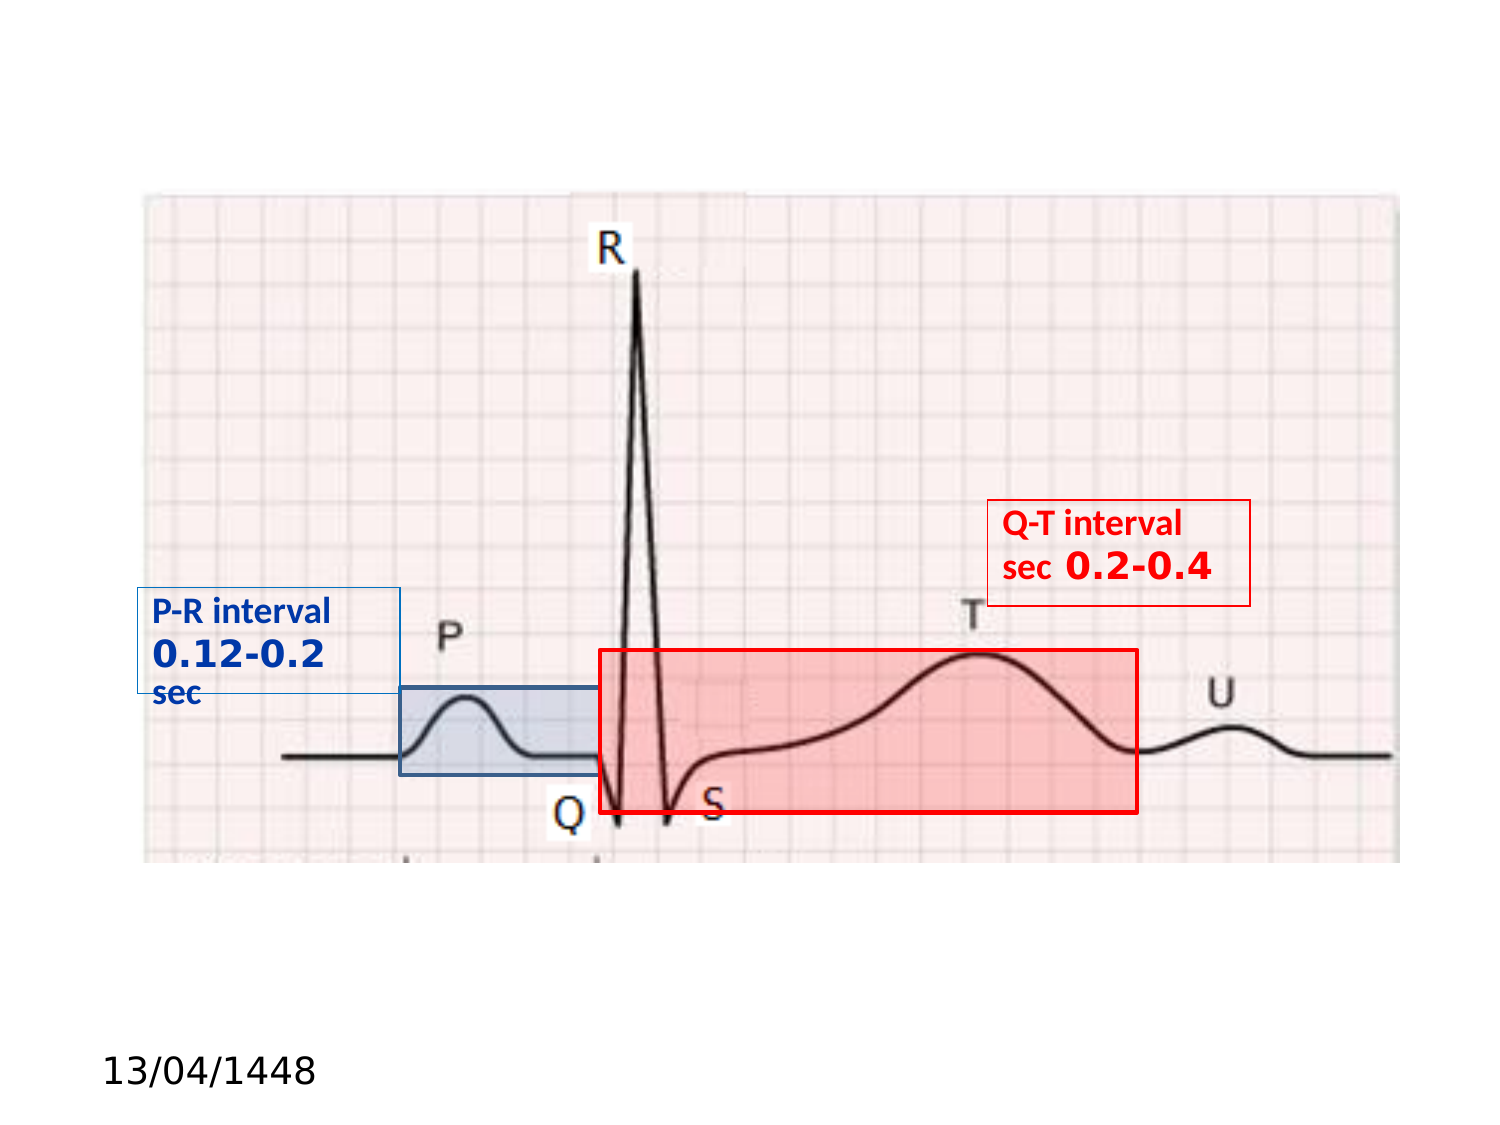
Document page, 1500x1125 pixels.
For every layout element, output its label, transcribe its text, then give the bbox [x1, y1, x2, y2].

text_box [399, 649, 1138, 813]
text_box P-R interval 0.12-0.2 sec [137, 587, 400, 694]
text_box Q-T interval 0.2-0.4 sec [987, 500, 1250, 606]
picture [136, 187, 1400, 863]
